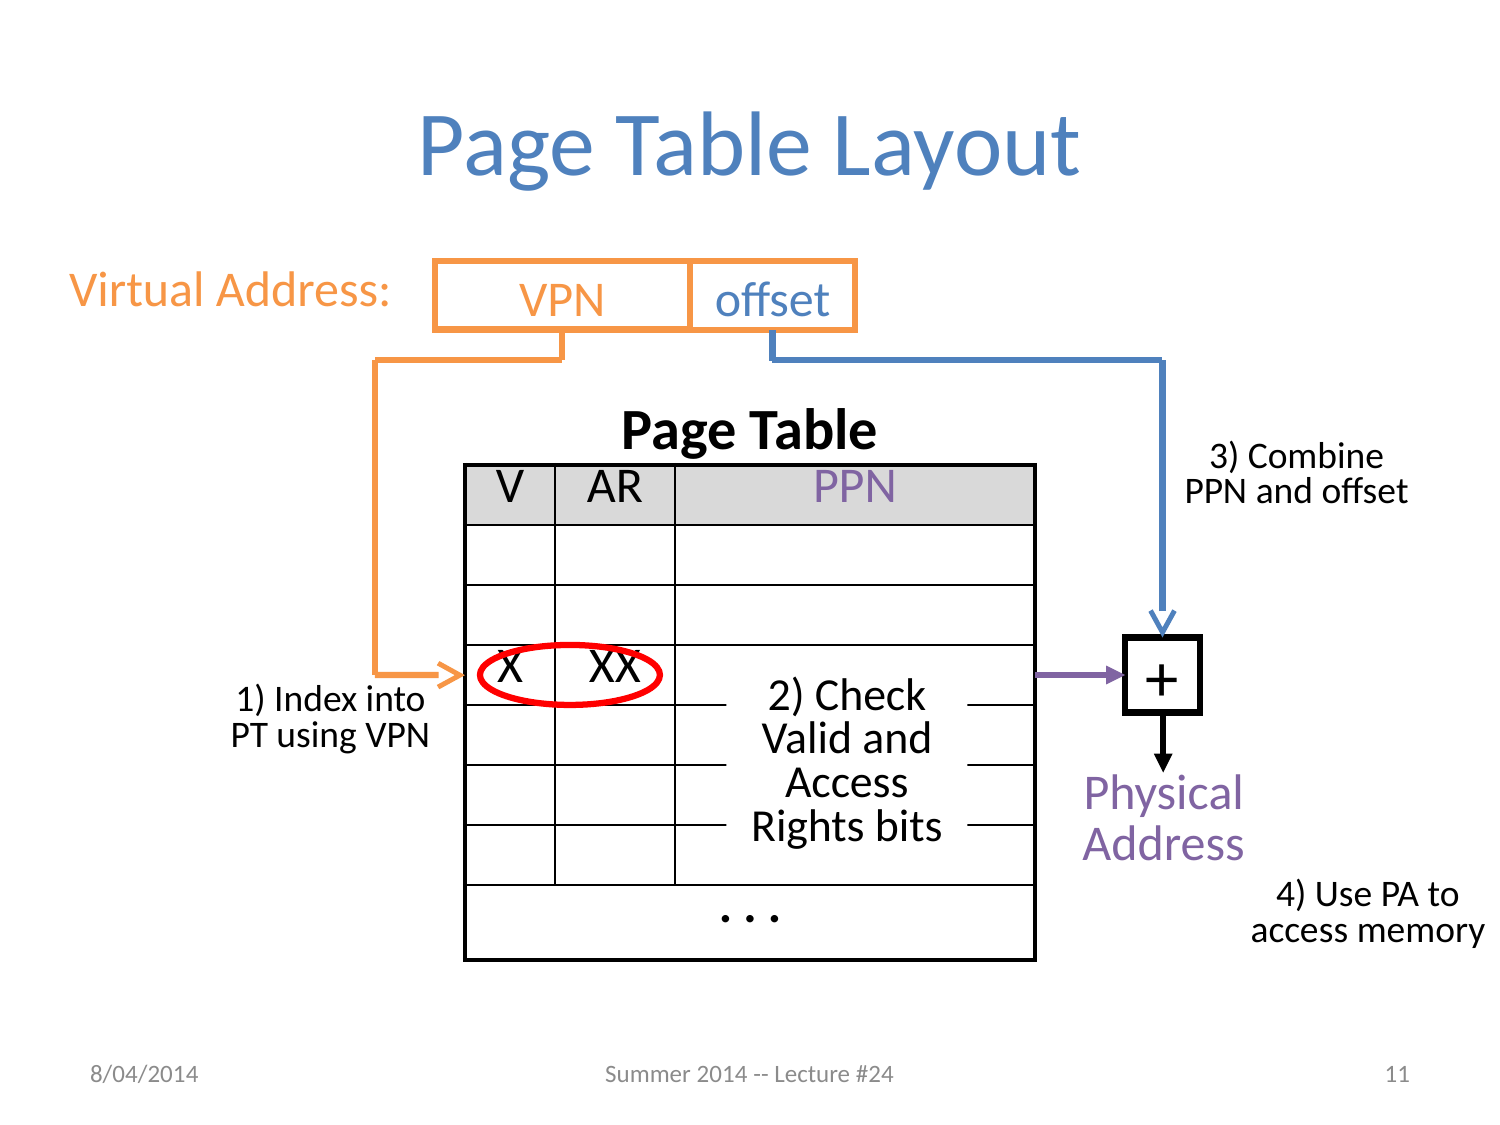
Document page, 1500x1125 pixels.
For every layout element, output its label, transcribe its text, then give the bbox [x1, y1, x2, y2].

table_cell [556, 826, 674, 884]
table_cell XX [622, 654, 630, 662]
text_box Virtual Address: [58, 261, 403, 321]
table_cell [676, 646, 1033, 704]
table_header AR [556, 467, 674, 524]
footer Summer 2014 -- Lecture #24 [512, 1042, 988, 1103]
table_cell X [484, 649, 554, 701]
table_cell XX [594, 650, 608, 662]
table_cell [467, 766, 554, 824]
table_cell [968, 706, 1033, 764]
table_cell [467, 706, 554, 764]
table_cell [467, 586, 554, 644]
table_cell [467, 826, 554, 884]
text_box Physical Address [1072, 764, 1256, 876]
table_cell [467, 526, 554, 584]
text_box 1) Index into PT using VPN [209, 674, 451, 762]
text_box 4) Use PA to access memory [1235, 870, 1500, 957]
table_cell [968, 766, 1033, 824]
text_box + [1124, 637, 1200, 713]
table_cell [556, 526, 674, 584]
table_header V [467, 467, 554, 524]
table_header PPN [676, 467, 1033, 524]
table_cell [676, 766, 726, 824]
table_cell [556, 706, 674, 764]
table_cell [676, 586, 1033, 644]
table_cell [676, 706, 726, 764]
table_cell [556, 766, 674, 824]
table_cell . . . [467, 886, 1033, 958]
table_cell [556, 586, 674, 644]
table_cell [676, 826, 1033, 884]
text_box 3) Combine PPN and offset [1163, 431, 1430, 519]
slide_number 8/04/2014 [75, 1042, 425, 1103]
table_cell [676, 526, 1033, 584]
table_cell X [507, 655, 514, 662]
table_cell XX [556, 649, 656, 701]
text_box Page Table [464, 397, 1035, 467]
slide_number <number> [1074, 1042, 1425, 1103]
text_box VPN [434, 260, 690, 330]
text_box offset [690, 261, 856, 330]
text_box 2) Check Valid and Access Rights bits [726, 674, 968, 851]
title Page Table Layout [75, 45, 1425, 233]
table_cell X [467, 646, 519, 704]
table_cell XX [621, 646, 674, 704]
